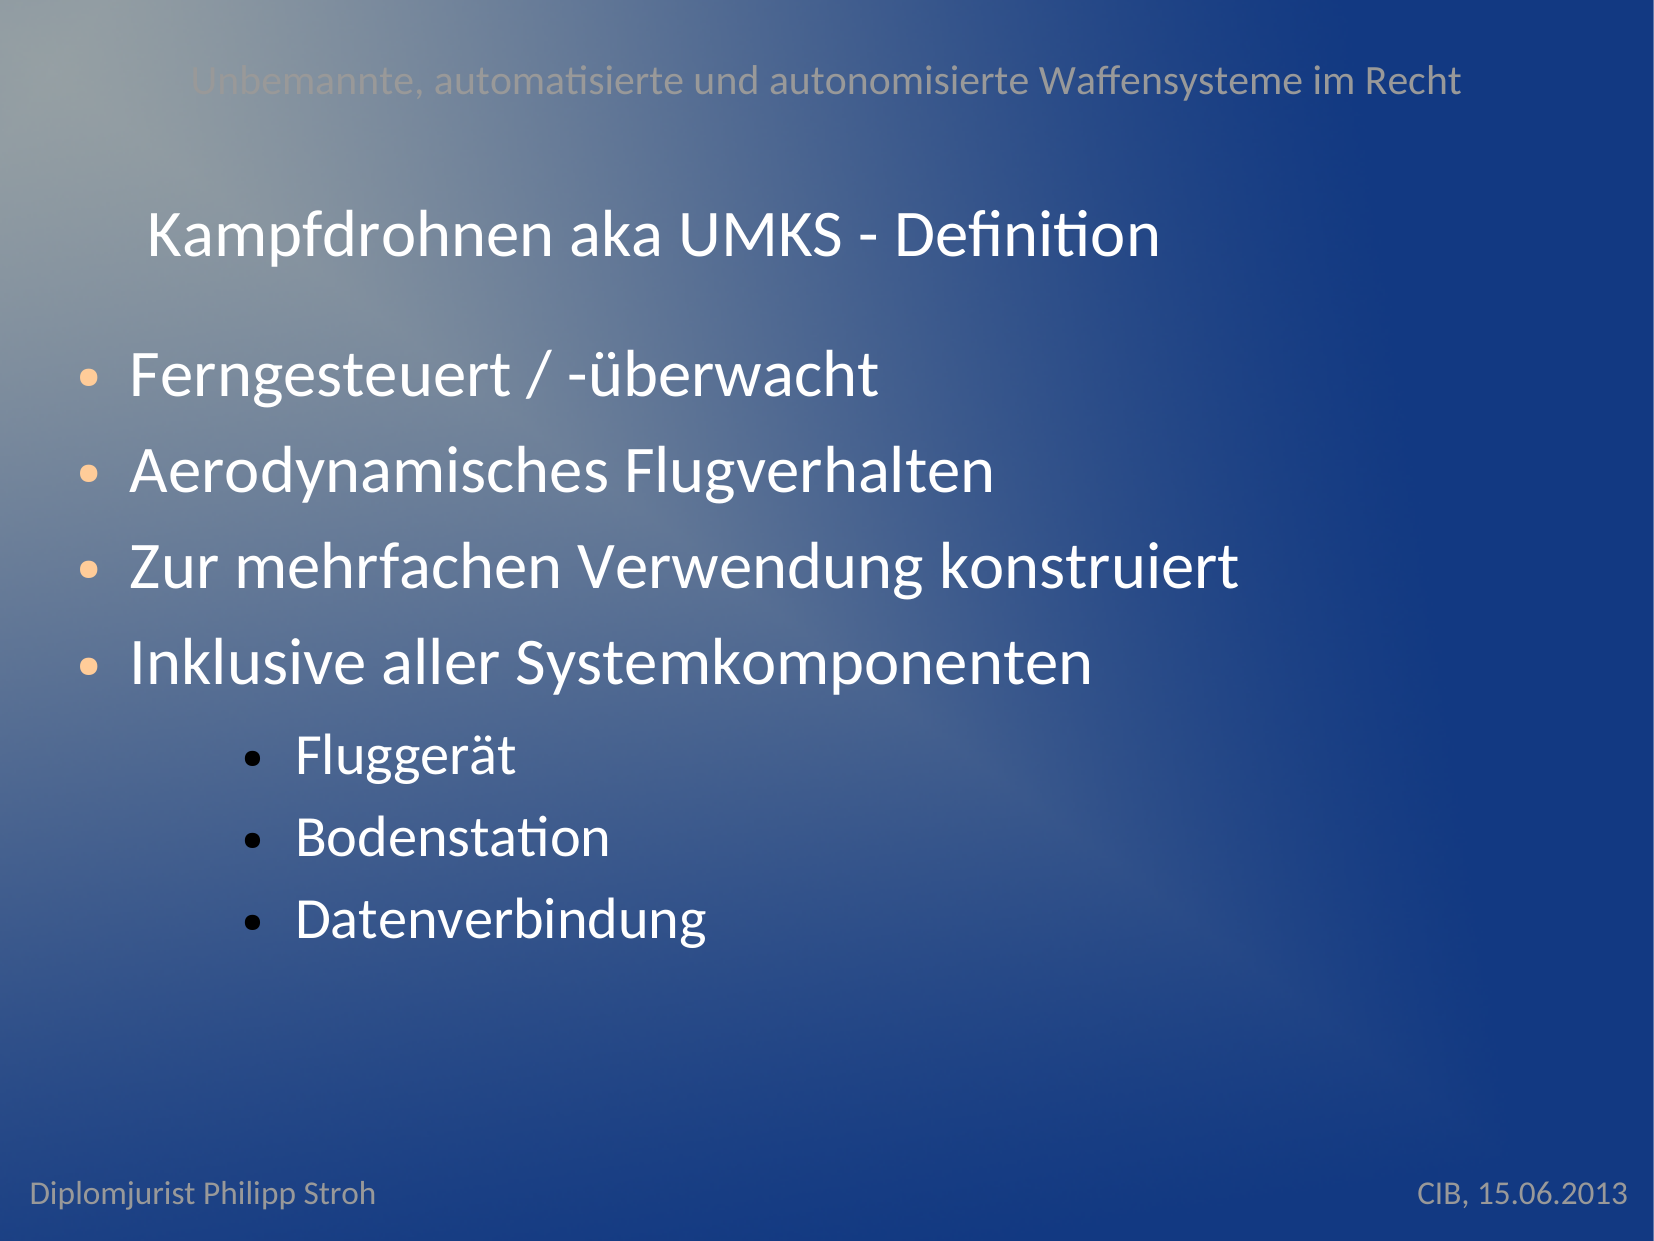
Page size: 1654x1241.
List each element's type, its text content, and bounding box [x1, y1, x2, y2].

list Kampfdrohnen aka UMKS - Definition [76, 206, 1565, 598]
title Diplomjurist Philipp Stroh [29, 1151, 414, 1241]
title Unbemannte, automatisierte und autonomisierte Waffensysteme im Recht [82, 0, 1571, 188]
title CIB, 15.06.2013 [1417, 1151, 1654, 1241]
list Ferngesteuert / -überwacht Aerodynamisches Flugverhalten Zur mehrfachen Verwendung konstruiert Inklusive aller Systemkomponenten Fluggerät Bodenstation Datenverbindung [59, 249, 1548, 1066]
picture [0, 0, 1654, 1241]
